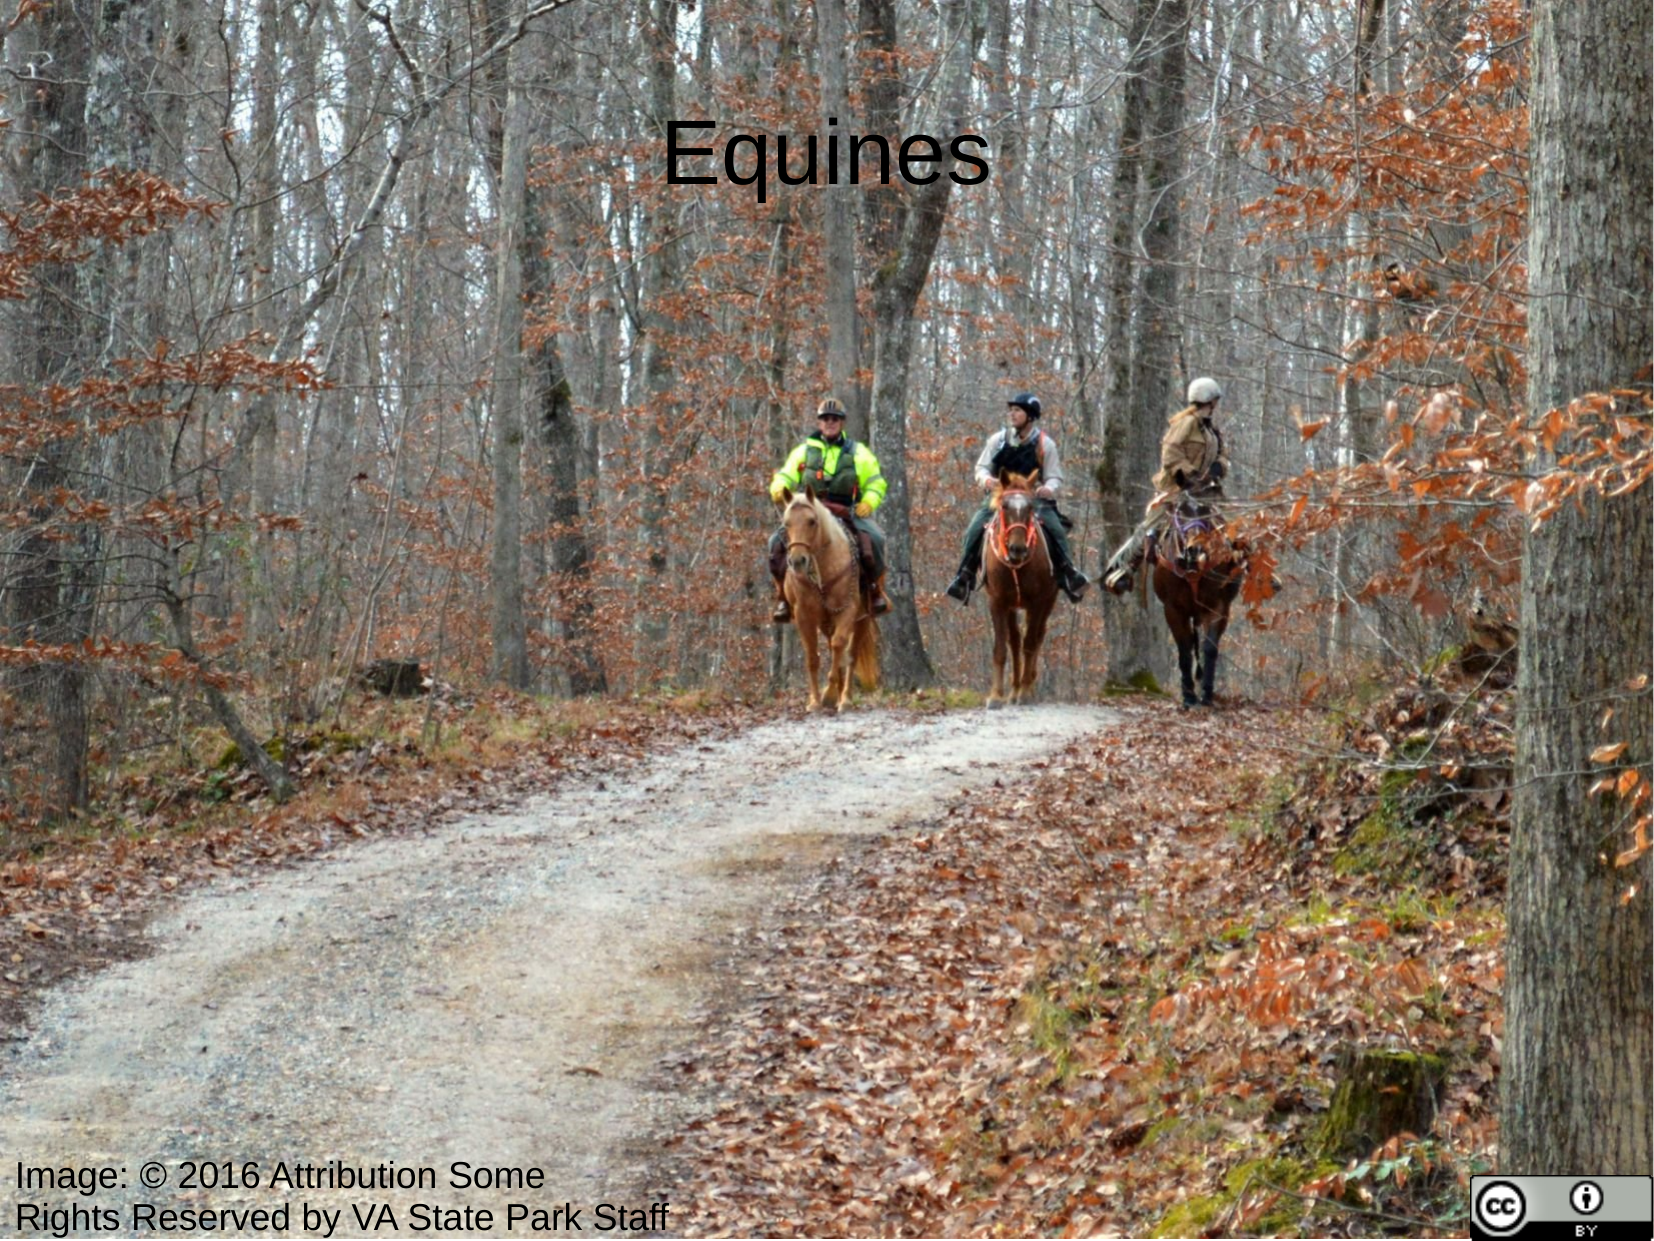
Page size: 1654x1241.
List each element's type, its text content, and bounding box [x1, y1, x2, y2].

title Equines [82, 49, 1571, 257]
text_box Image: © 2016 Attribution Some Rights Reserved by VA State Park Staff [0, 1146, 685, 1241]
picture [0, 0, 1654, 1241]
